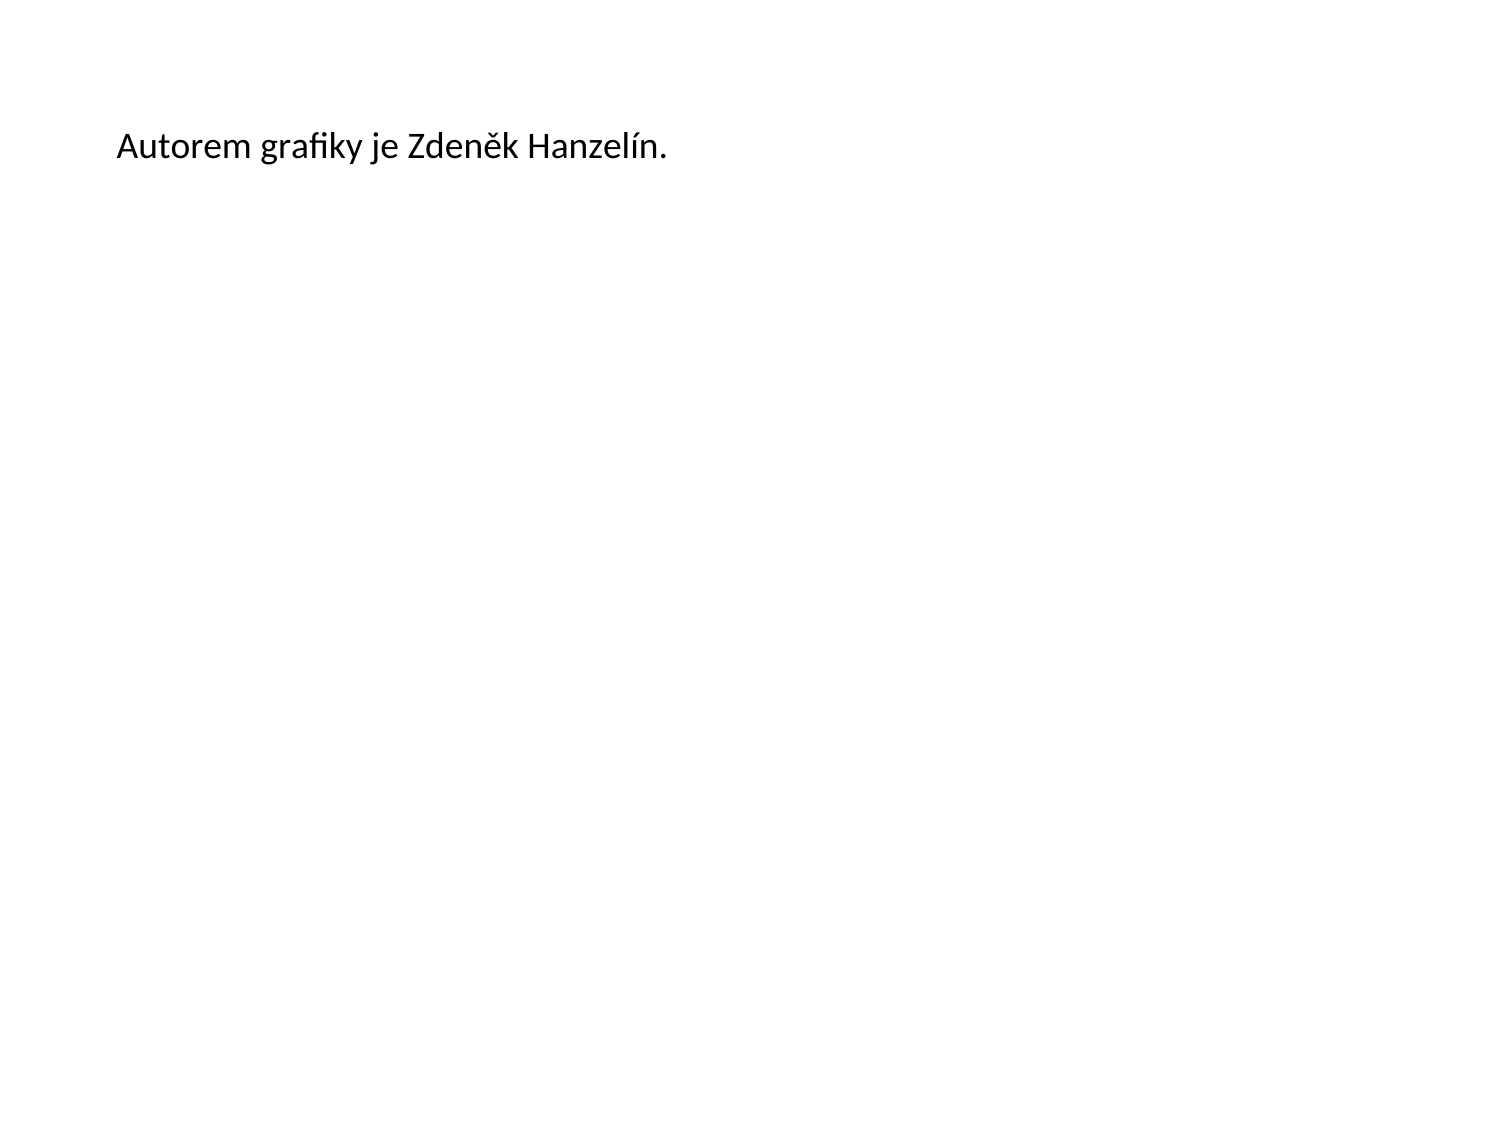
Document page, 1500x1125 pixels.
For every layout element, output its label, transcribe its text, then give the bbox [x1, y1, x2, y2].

text_box Autorem grafiky je Zdeněk Hanzelín. [101, 113, 684, 174]
